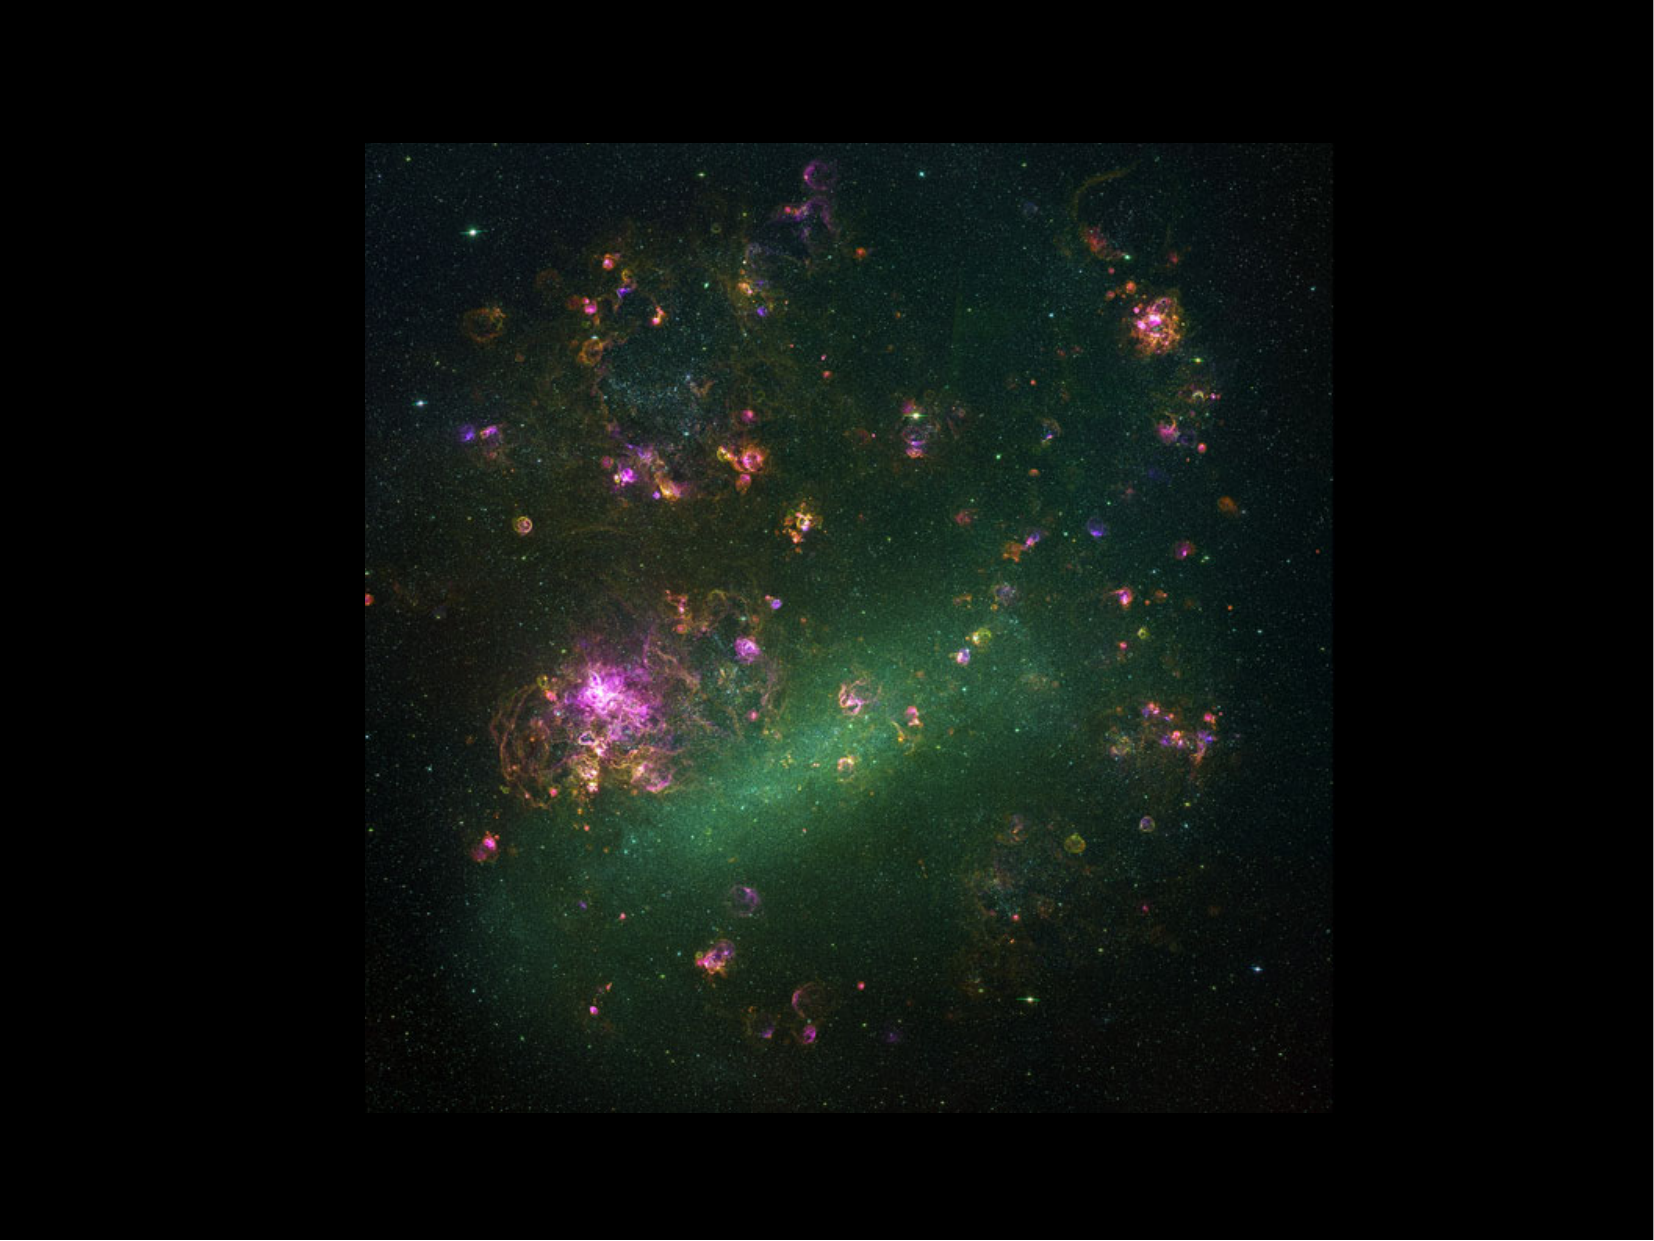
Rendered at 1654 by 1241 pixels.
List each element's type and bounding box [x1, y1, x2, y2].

picture [365, 143, 1335, 1113]
